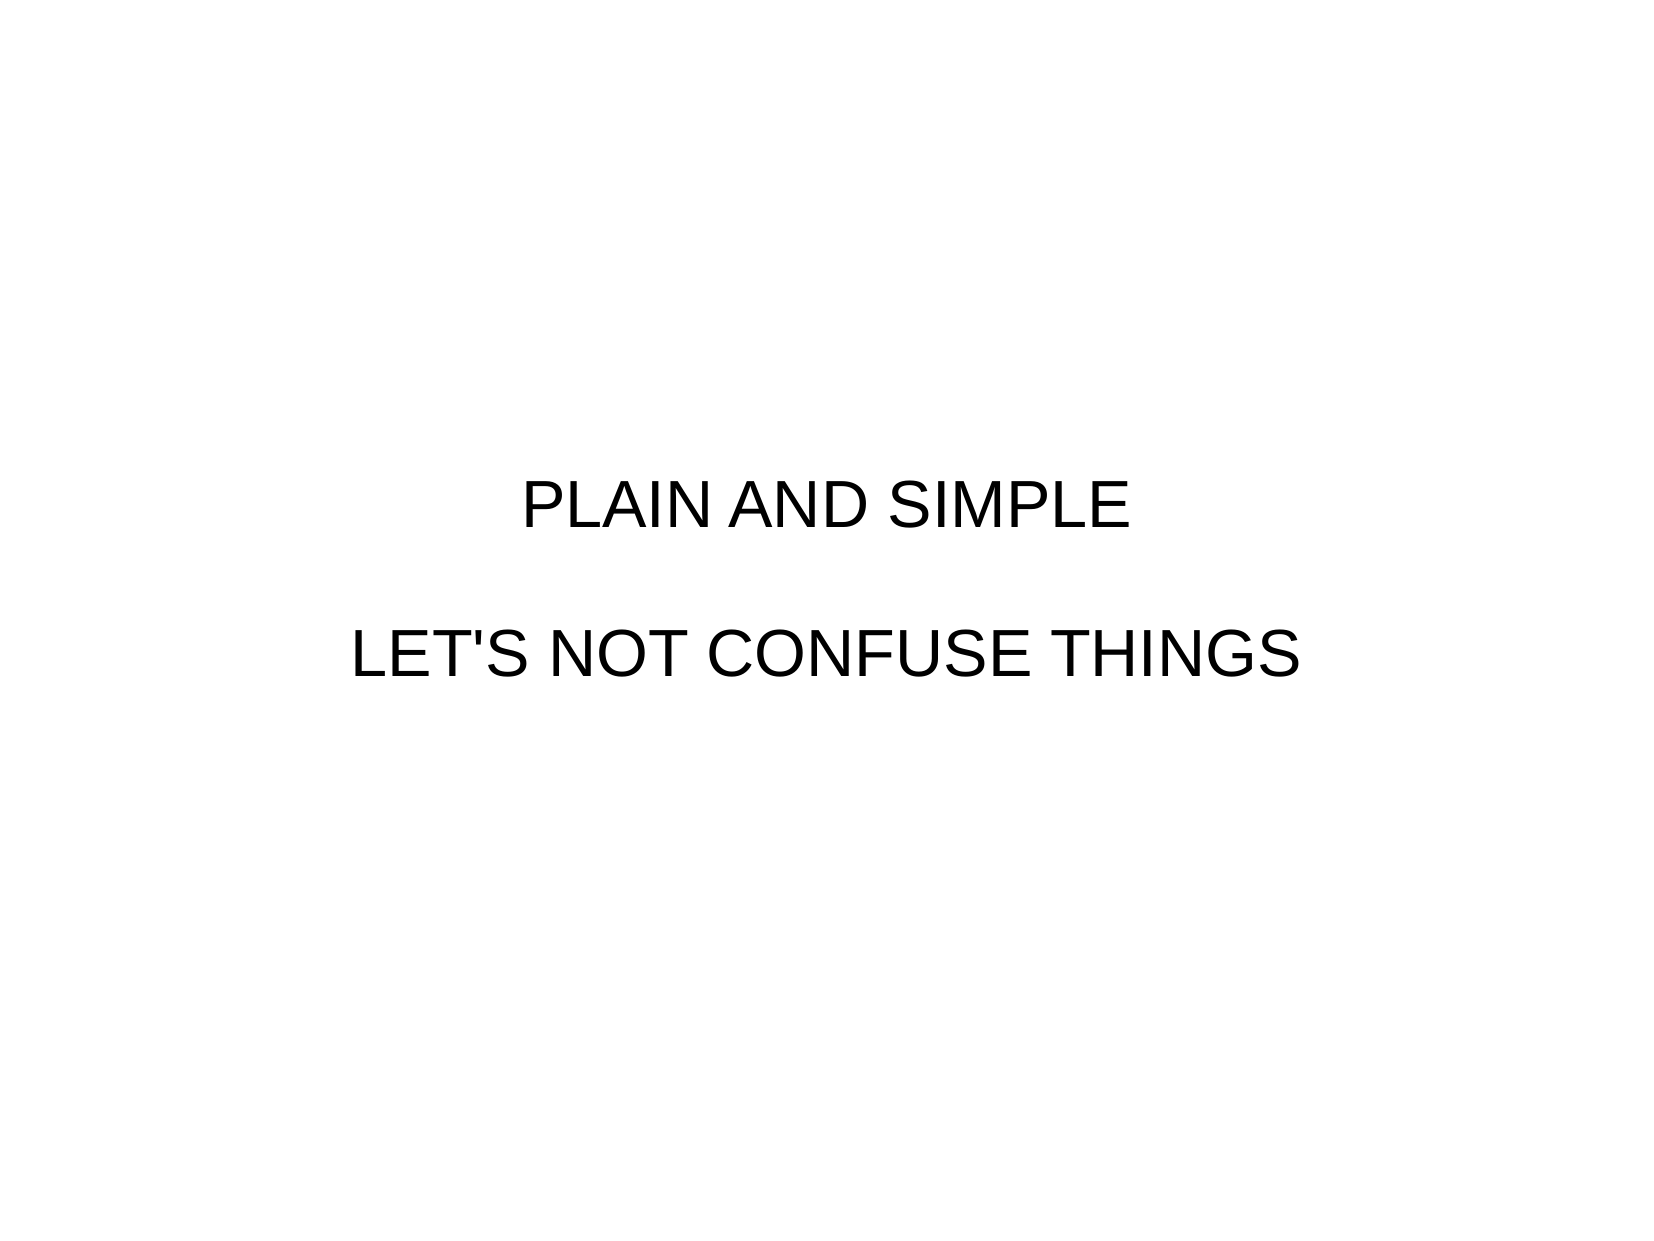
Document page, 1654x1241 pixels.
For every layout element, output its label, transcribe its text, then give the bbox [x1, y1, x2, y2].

subtitle PLAIN AND SIMPLE LET'S NOT CONFUSE THINGS [82, 49, 1571, 1109]
